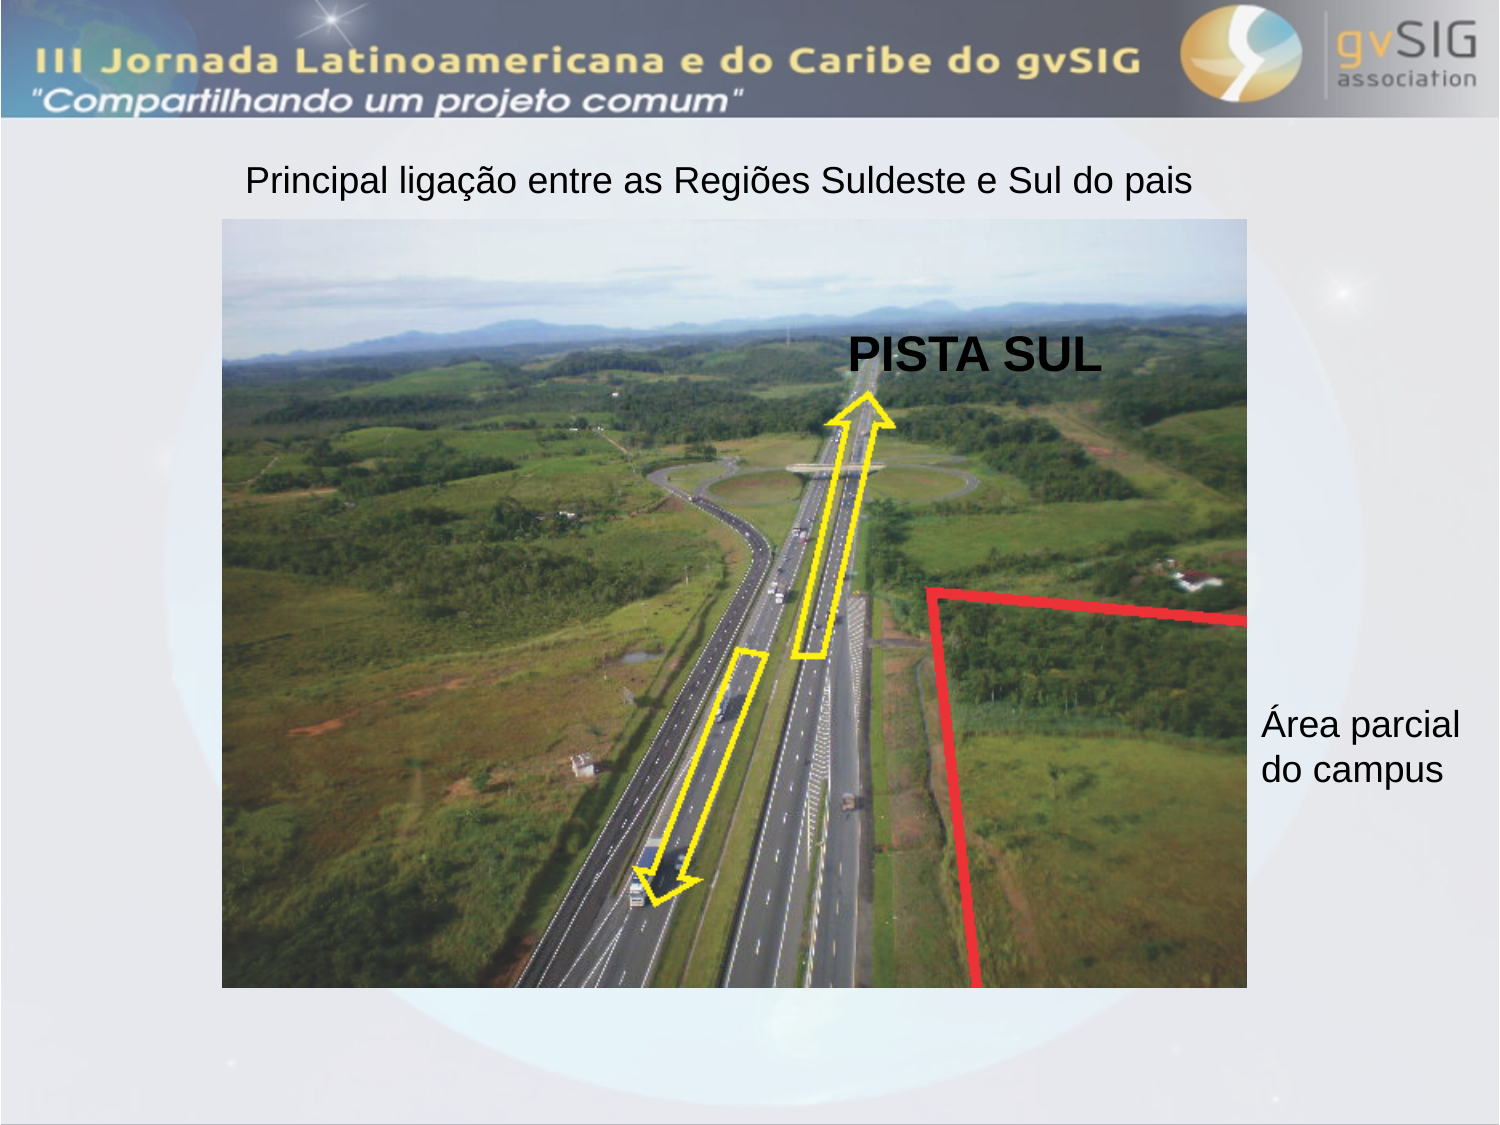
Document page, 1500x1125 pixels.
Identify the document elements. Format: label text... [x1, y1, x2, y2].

text_box PISTA SUL [832, 314, 1152, 390]
picture [0, 0, 1500, 1125]
text_box Área parcial do campus [1246, 692, 1500, 798]
text_box Principal ligação entre as Regiões Suldeste e Sul do pais [230, 148, 1306, 209]
